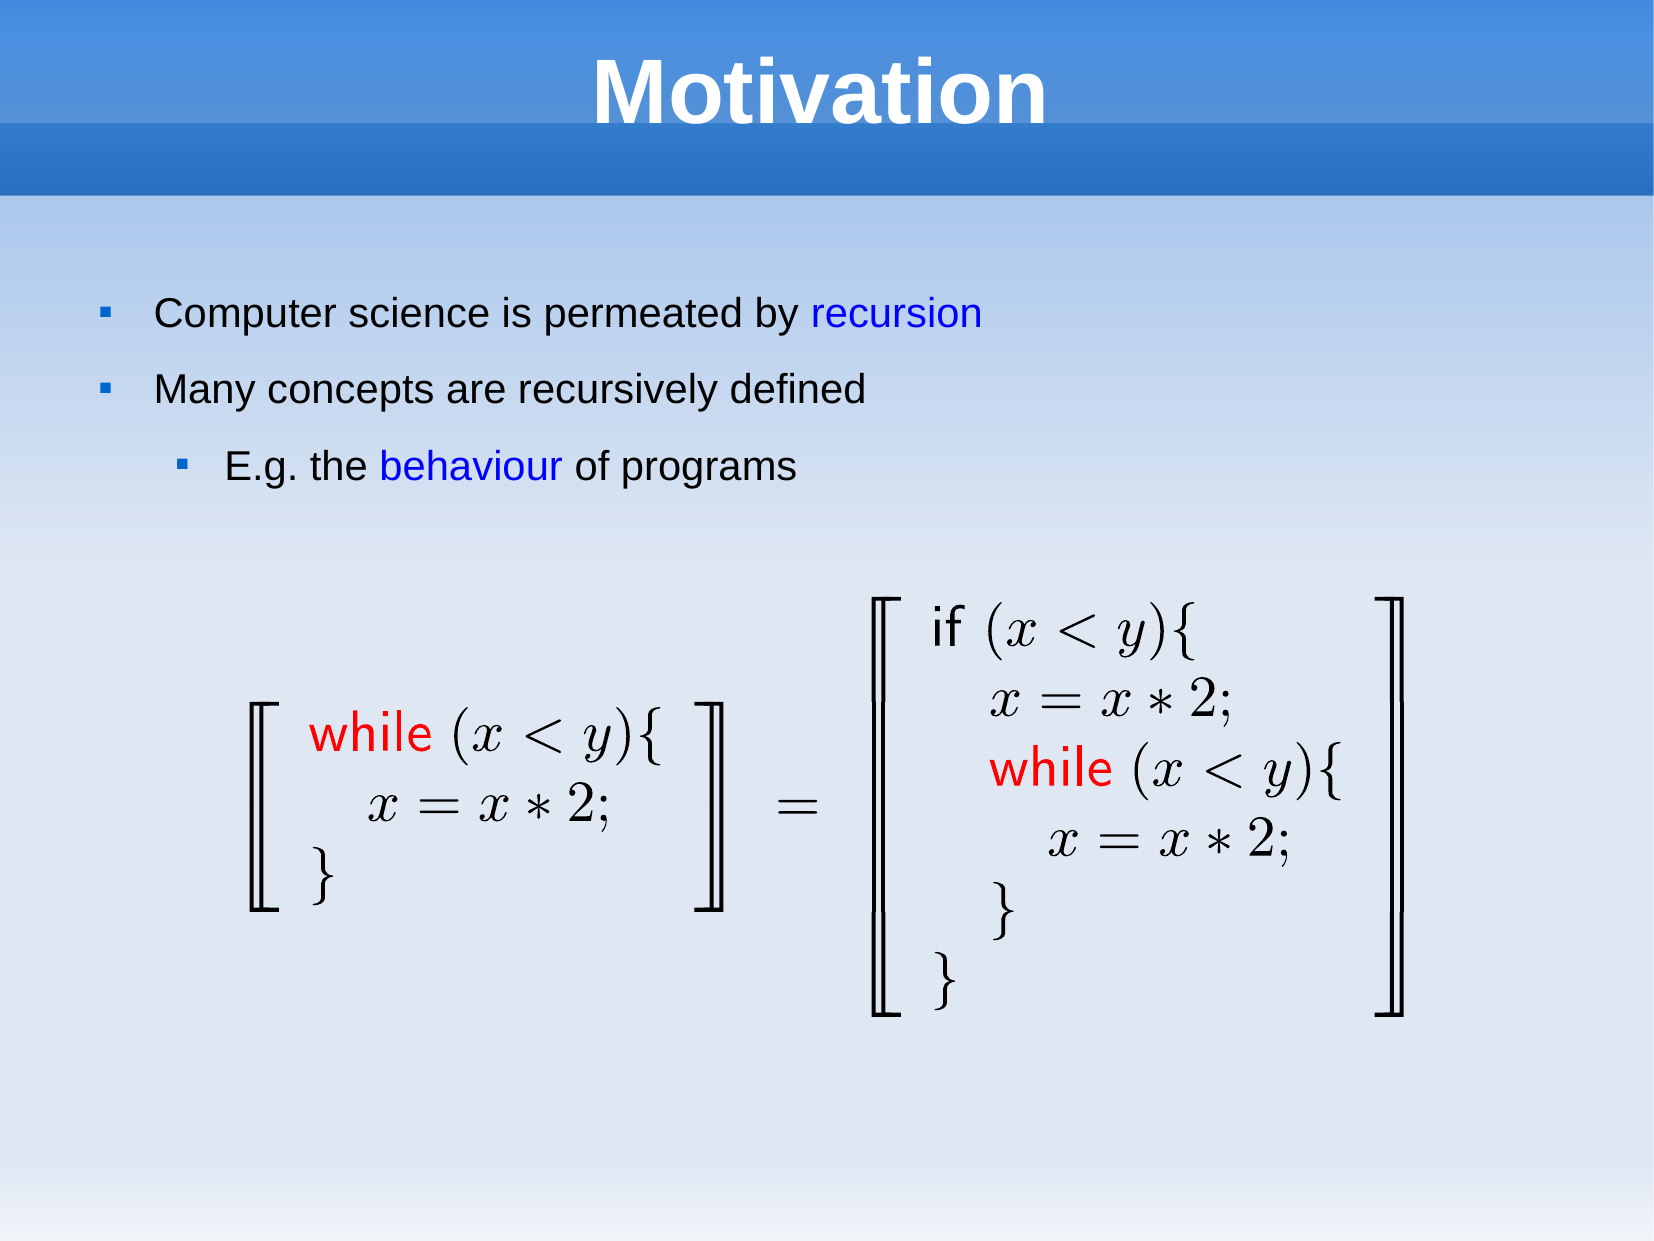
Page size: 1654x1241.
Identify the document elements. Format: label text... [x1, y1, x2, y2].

list Computer science is permeated by recursion Many concepts are recursively defined E.g. the behaviour of programs [82, 290, 1571, 1109]
title Motivation [76, 0, 1565, 188]
picture [0, 0, 1654, 1241]
